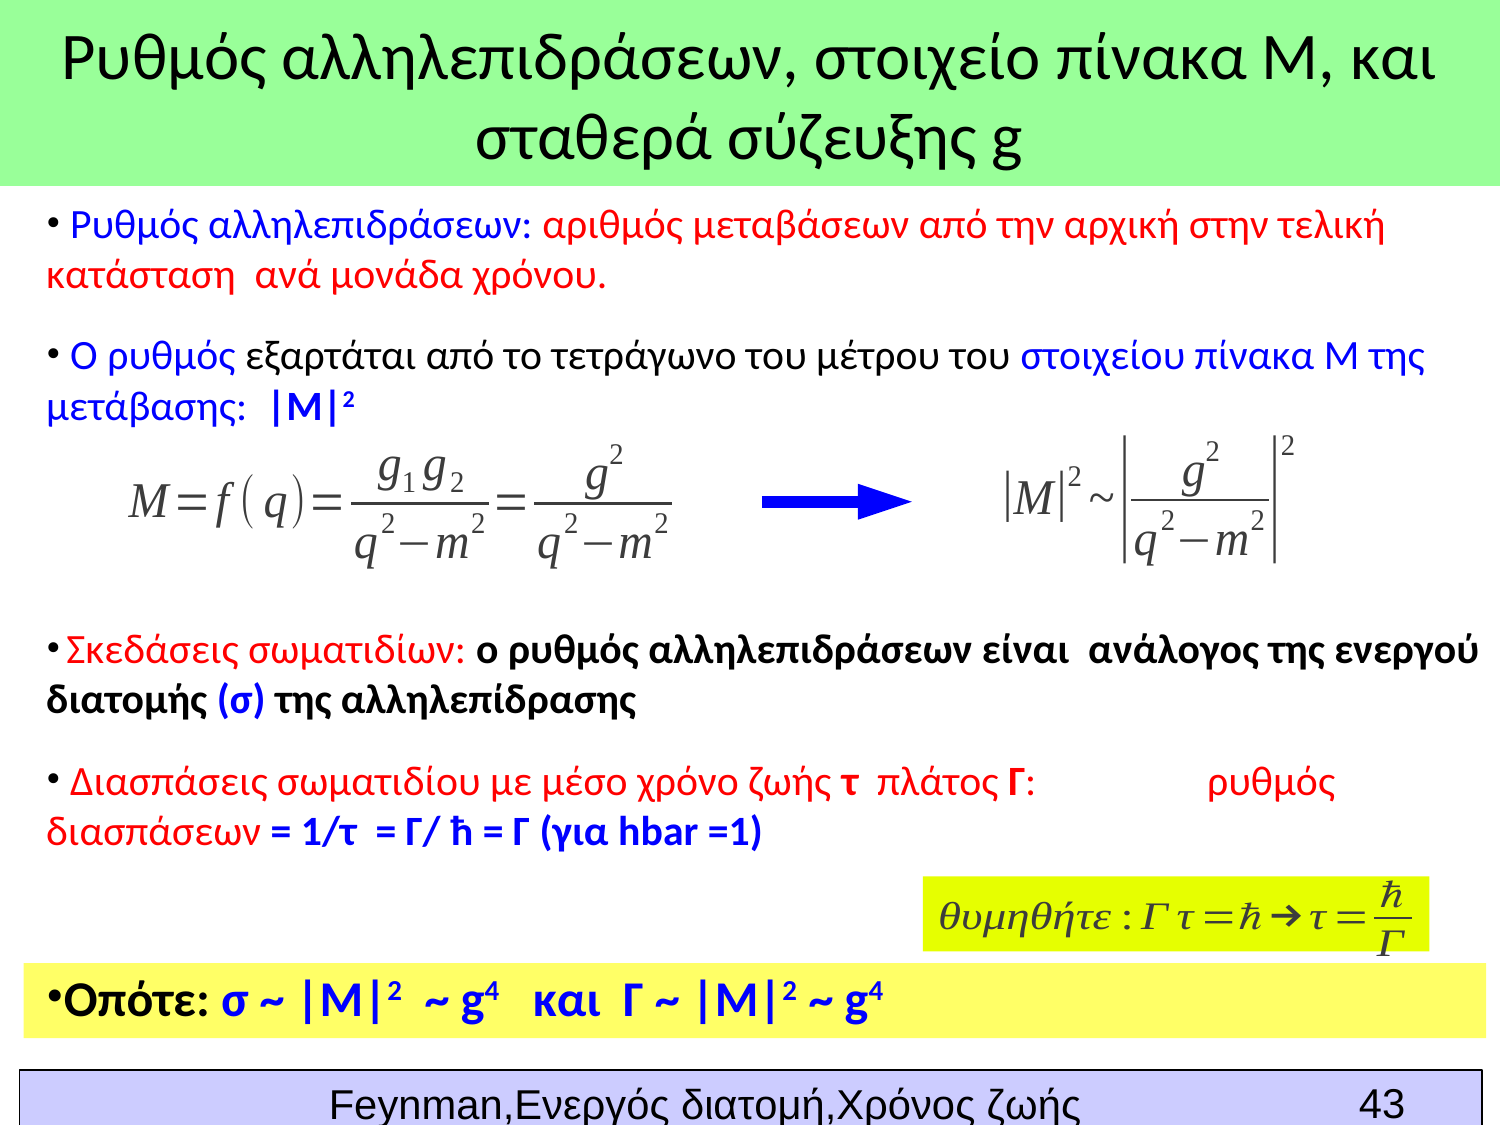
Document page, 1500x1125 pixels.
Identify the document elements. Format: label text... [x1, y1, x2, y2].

text_box [922, 876, 926, 952]
text_box Ρυθμός αλληλεπιδράσεων, στοιχείο πίνακα Μ, και σταθερά σύζευξης g [0, 0, 1500, 186]
chart [113, 436, 692, 570]
text_box [23, 963, 1487, 1039]
chart [926, 875, 1430, 964]
chart [986, 426, 1310, 566]
text_box Pυθμός αλληλεπιδράσεων: αριθμός μεταβάσεων από την αρχική στην τελική κατάσταση ανά μονάδα χρόνου. Ο ρυθμός εξαρτάται από το τετράγωνο του μέτρου του στοιχείου πίνακα Μ της μετάβασης: |M|2 Σκεδάσεις σωματιδίων: ο ρυθμός αλληλεπιδράσεων είναι ανάλογος της ενεργού διατομής (σ) της αλληλεπίδρασης Διασπάσεις σωματιδίου με μέσο χρόνο ζωής τ πλάτος Γ: ρυθμός διασπάσεων = 1/τ = Γ/ ħ = Γ (για hbar =1) Οπότε: σ ~ |M|2 ~ g4 και Γ ~ |M|2 ~ g4 [31, 189, 1500, 1034]
